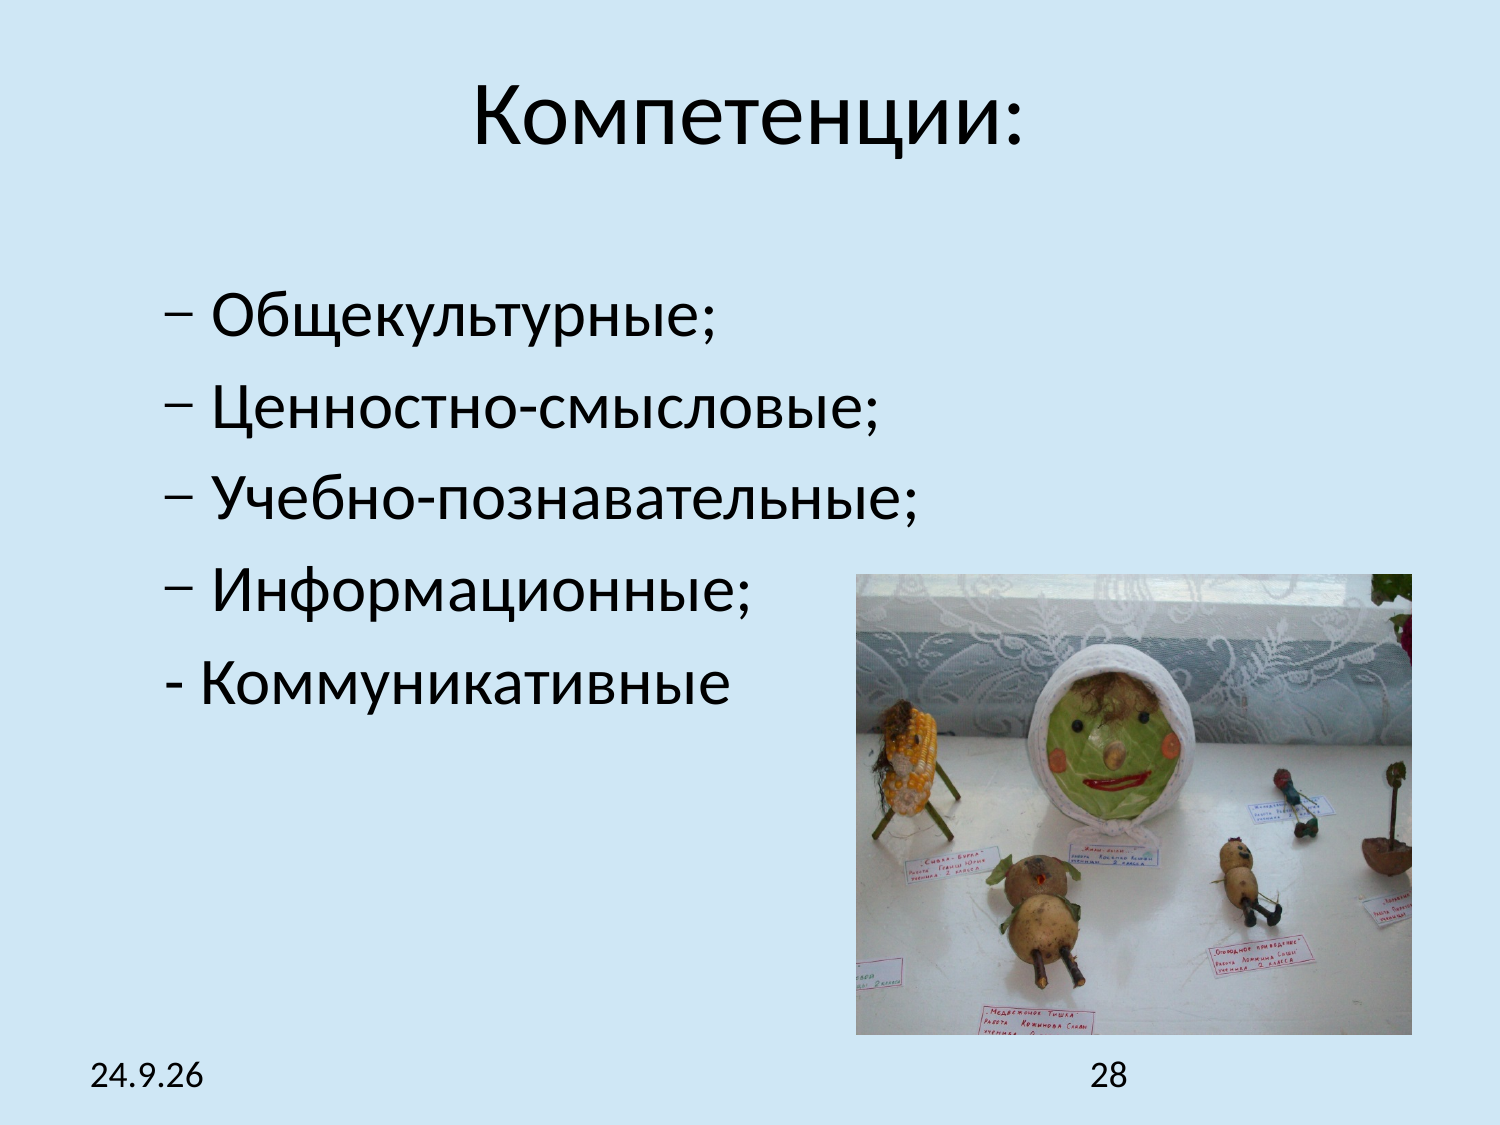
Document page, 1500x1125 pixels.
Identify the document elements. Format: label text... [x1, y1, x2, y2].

slide_number 29.4.19 [75, 1042, 425, 1103]
title Компетенции: [75, 45, 1425, 233]
picture [856, 574, 1412, 1035]
list Общекультурные; Ценностно-смысловые; Учебно-познавательные; Информационные; - Коммуникативные [75, 262, 1425, 1005]
slide_number <номер> [1074, 1042, 1425, 1103]
